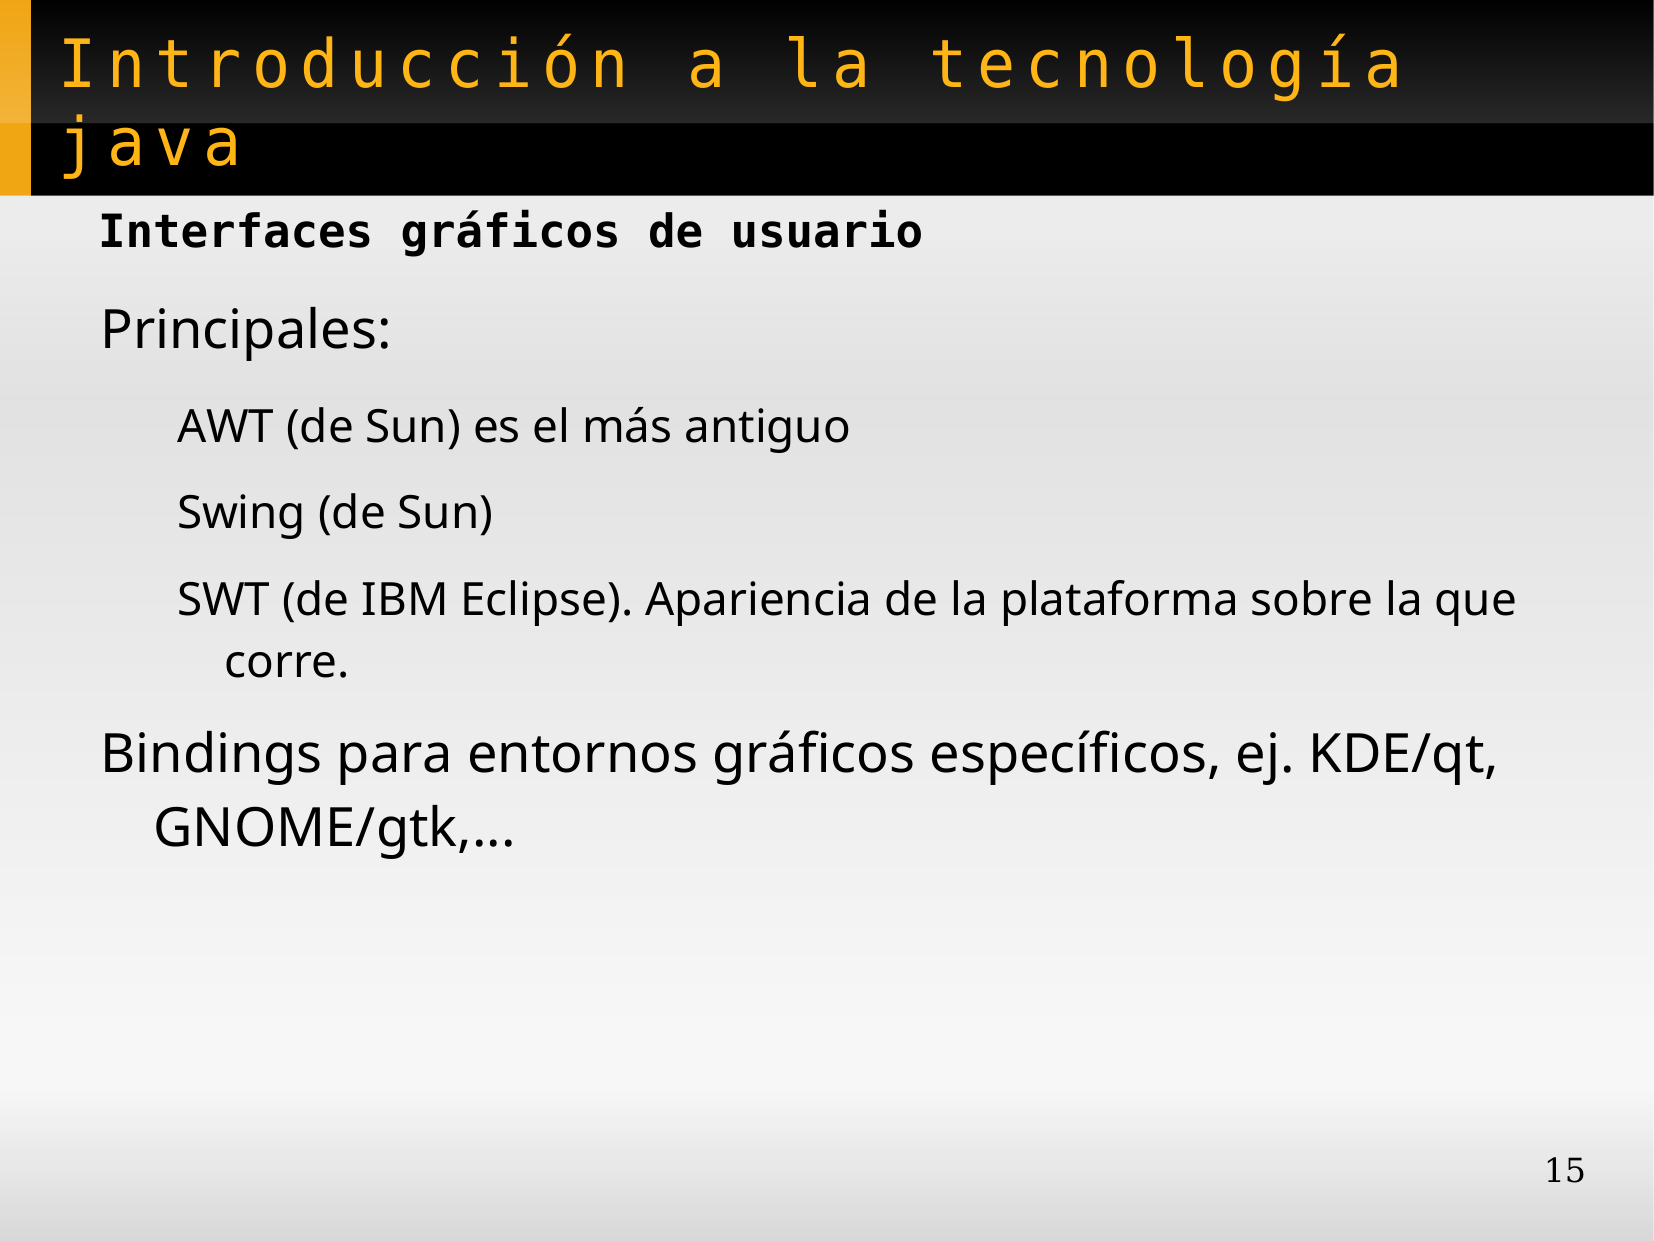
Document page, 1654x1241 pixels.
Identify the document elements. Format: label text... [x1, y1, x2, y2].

text_box Interfaces gráficos de usuario [83, 197, 938, 266]
picture [0, 0, 1654, 1241]
list Principales: AWT (de Sun) es el más antiguo Swing (de Sun) SWT (de IBM Eclipse). Apariencia de la plataforma sobre la que corre. Bindings para entornos gráficos específicos, ej. KDE/qt, GNOME/gtk,... [82, 290, 1571, 1109]
title Introducción a la tecnología java [59, 25, 1595, 182]
